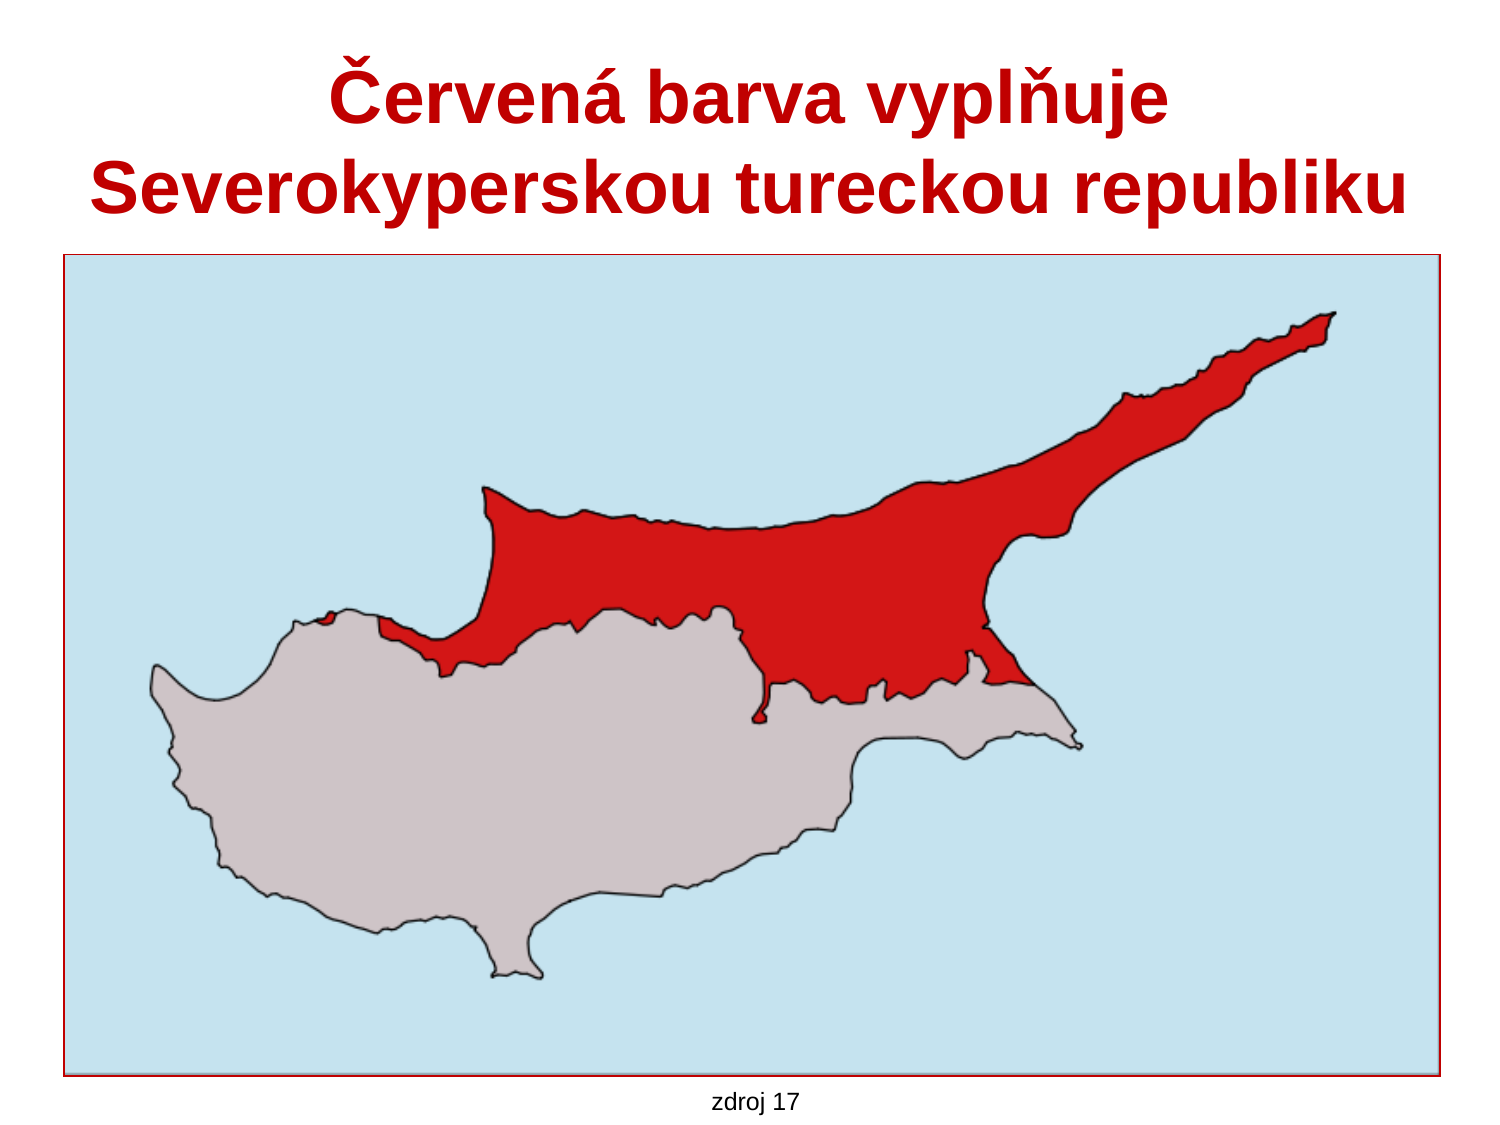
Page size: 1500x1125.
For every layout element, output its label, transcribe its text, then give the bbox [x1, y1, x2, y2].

text_box zdroj 17 [64, 1077, 1447, 1124]
picture [64, 255, 1440, 1075]
title Červená barva vyplňuje Severokyperskou tureckou republiku [0, 41, 1500, 237]
